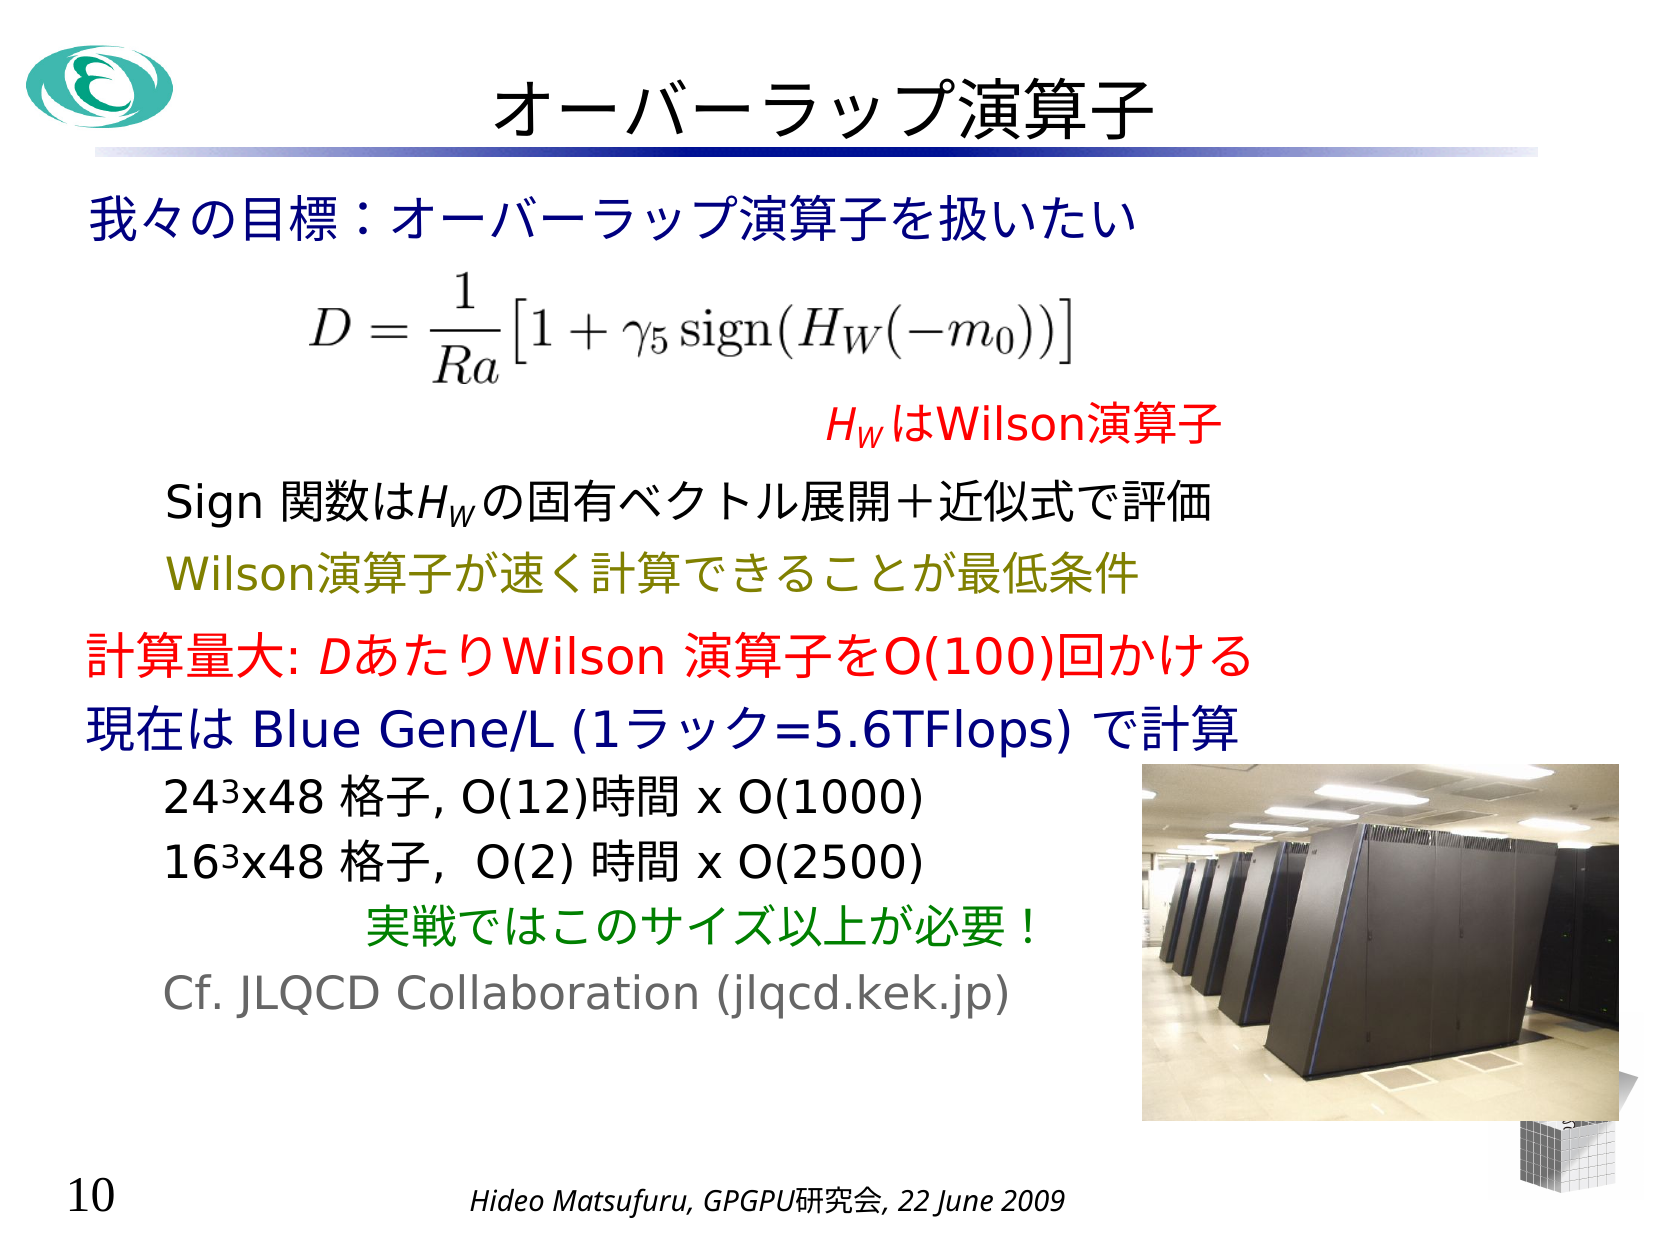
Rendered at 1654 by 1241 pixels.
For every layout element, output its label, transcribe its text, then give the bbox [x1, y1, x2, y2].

list 我々の目標：オーバーラップ演算子を扱いたい HW はWilson演算子 Sign 関数はHW の固有ベクトル展開＋近似式で評価 Wilson演算子が速く計算できることが最低条件 [70, 190, 1523, 597]
picture [309, 271, 1071, 384]
picture [1447, 147, 1538, 157]
title オーバーラップ演算子 [198, 58, 1447, 165]
picture [95, 147, 198, 157]
picture [1142, 764, 1644, 1200]
list 計算量大: DあたりWilson 演算子をO(100)回かける 現在は Blue Gene/L (1ラック=5.6TFlops) で計算 243x48 格子, O(12)時間 x O(1000) 163x48 格子, O(2) 時間 x O(2500) 実戦ではこのサイズ以上が必要！ Cf. JLQCD Collaboration (jlqcd.kek.jp) [67, 621, 1597, 1020]
picture [20, 37, 179, 136]
